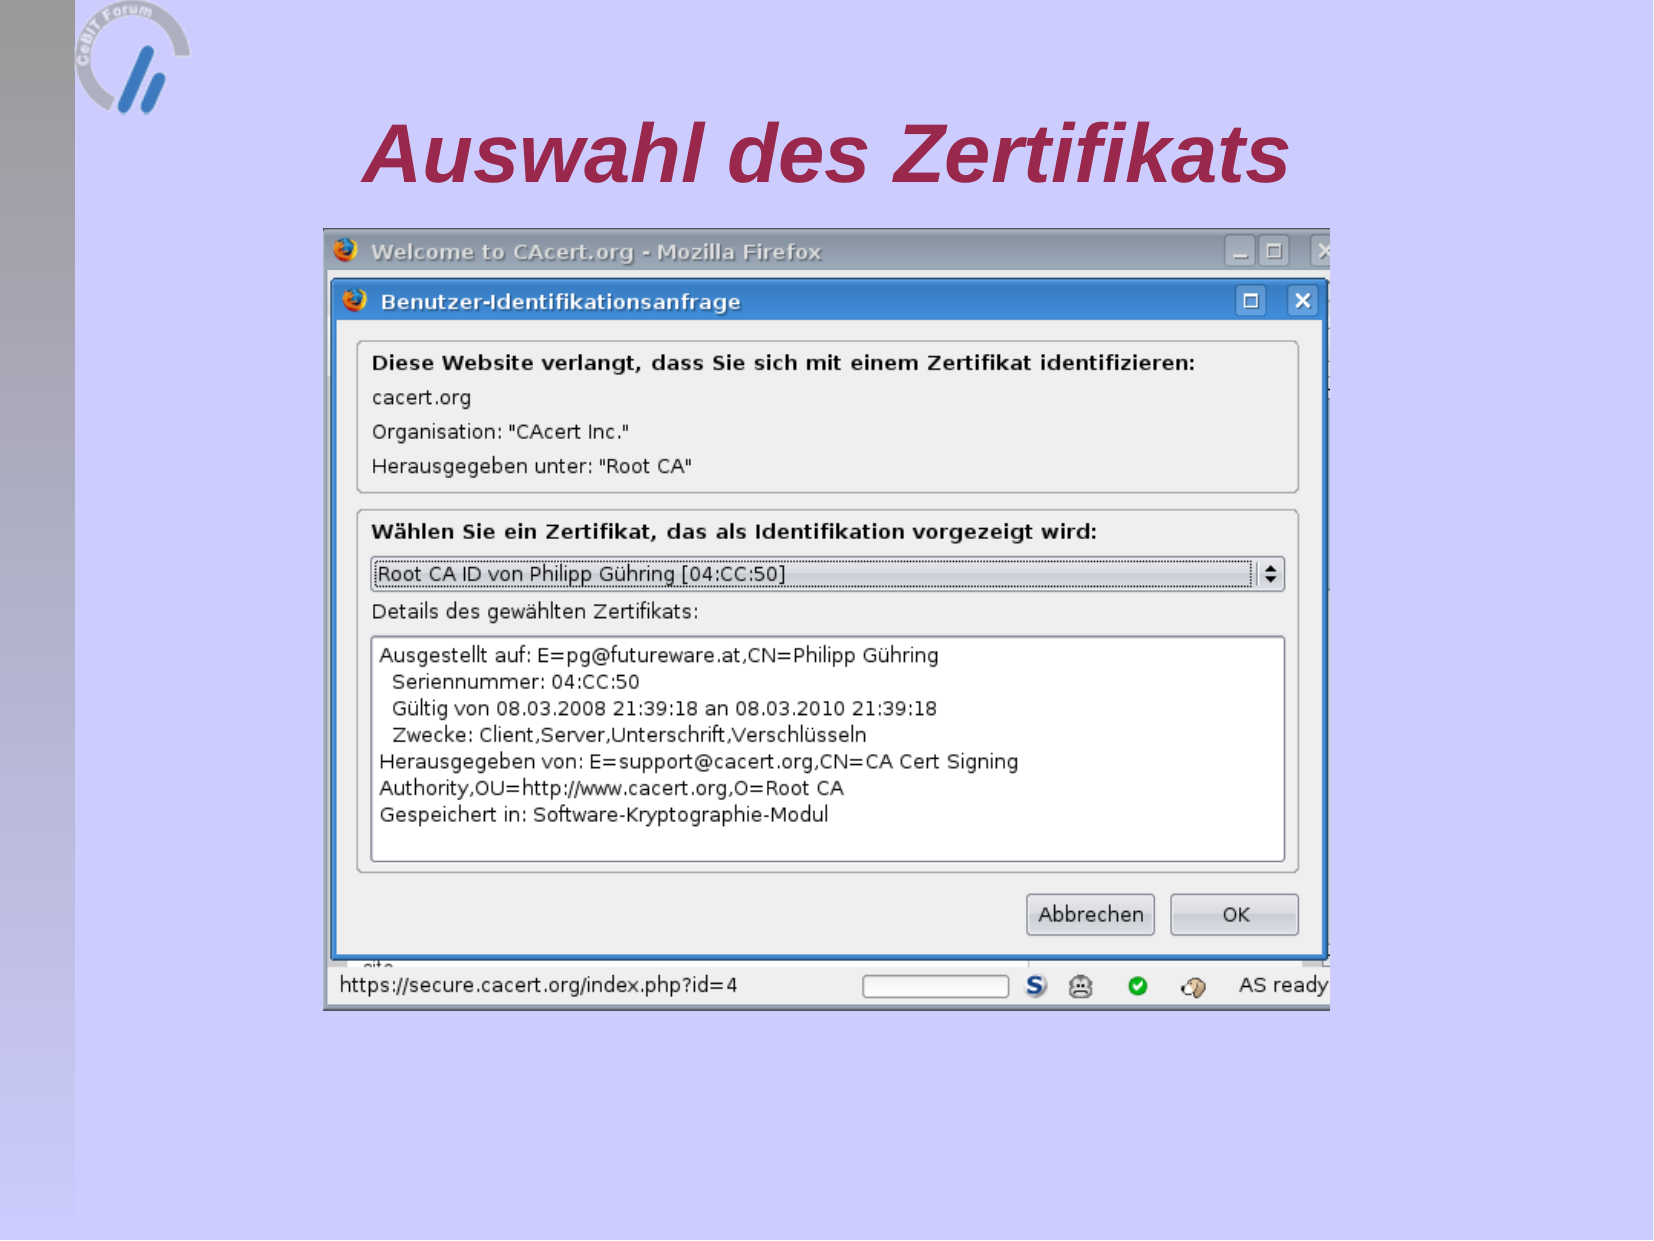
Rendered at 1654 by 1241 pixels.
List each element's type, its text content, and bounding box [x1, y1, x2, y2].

title Auswahl des Zertifikats [121, 49, 1534, 257]
picture [323, 228, 1330, 1012]
